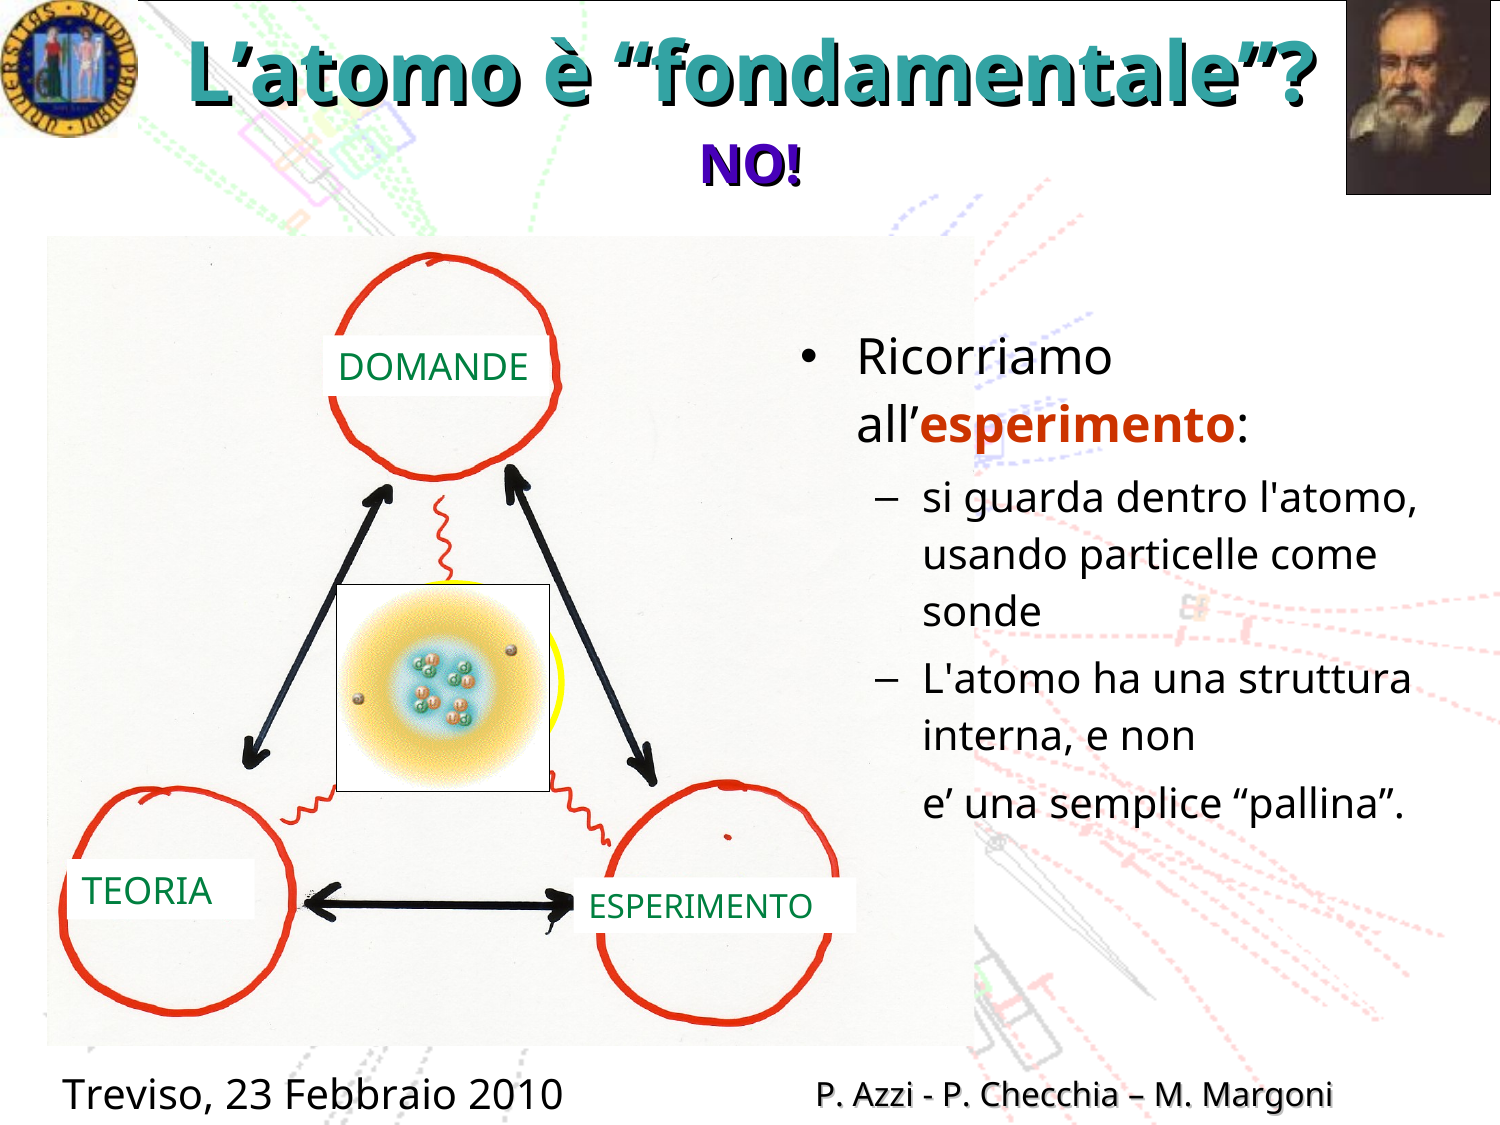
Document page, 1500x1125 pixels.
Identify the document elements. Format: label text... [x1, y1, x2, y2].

text_box DOMANDE [322, 335, 550, 396]
picture [0, 213, 1500, 1125]
text_box TEORIA [66, 859, 255, 920]
title L’atomo è “fondamentale”? NO! [0, 0, 1500, 213]
text_box ESPERIMENTO [573, 877, 785, 933]
list Ricorriamo all’esperimento: si guarda dentro l'atomo, usando particelle come sonde L'atomo ha una struttura interna, e non e’ una semplice “pallina”. [785, 312, 1481, 1125]
